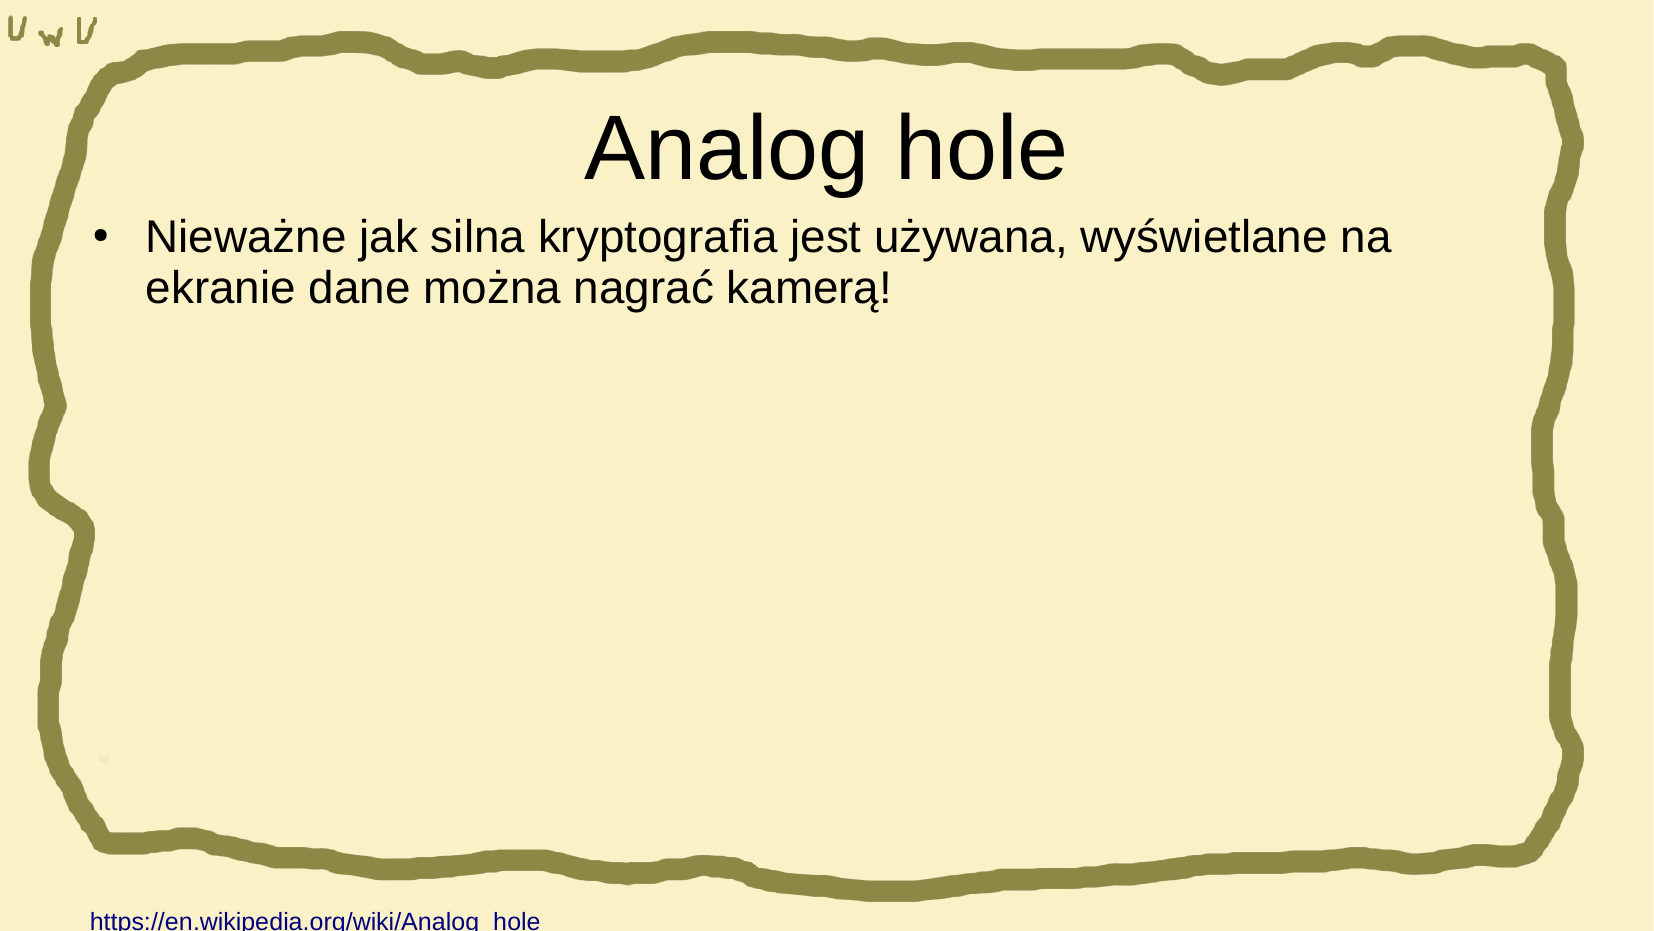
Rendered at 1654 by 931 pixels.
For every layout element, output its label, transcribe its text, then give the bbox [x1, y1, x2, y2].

list Nieważne jak silna kryptografia jest używana, wyświetlane na ekranie dane można nagrać kamerą! [75, 210, 1538, 751]
title Analog hole [82, 69, 1571, 226]
picture [0, 0, 1654, 931]
text_box https://en.wikipedia.org/wiki/Analog_hole [75, 900, 563, 931]
